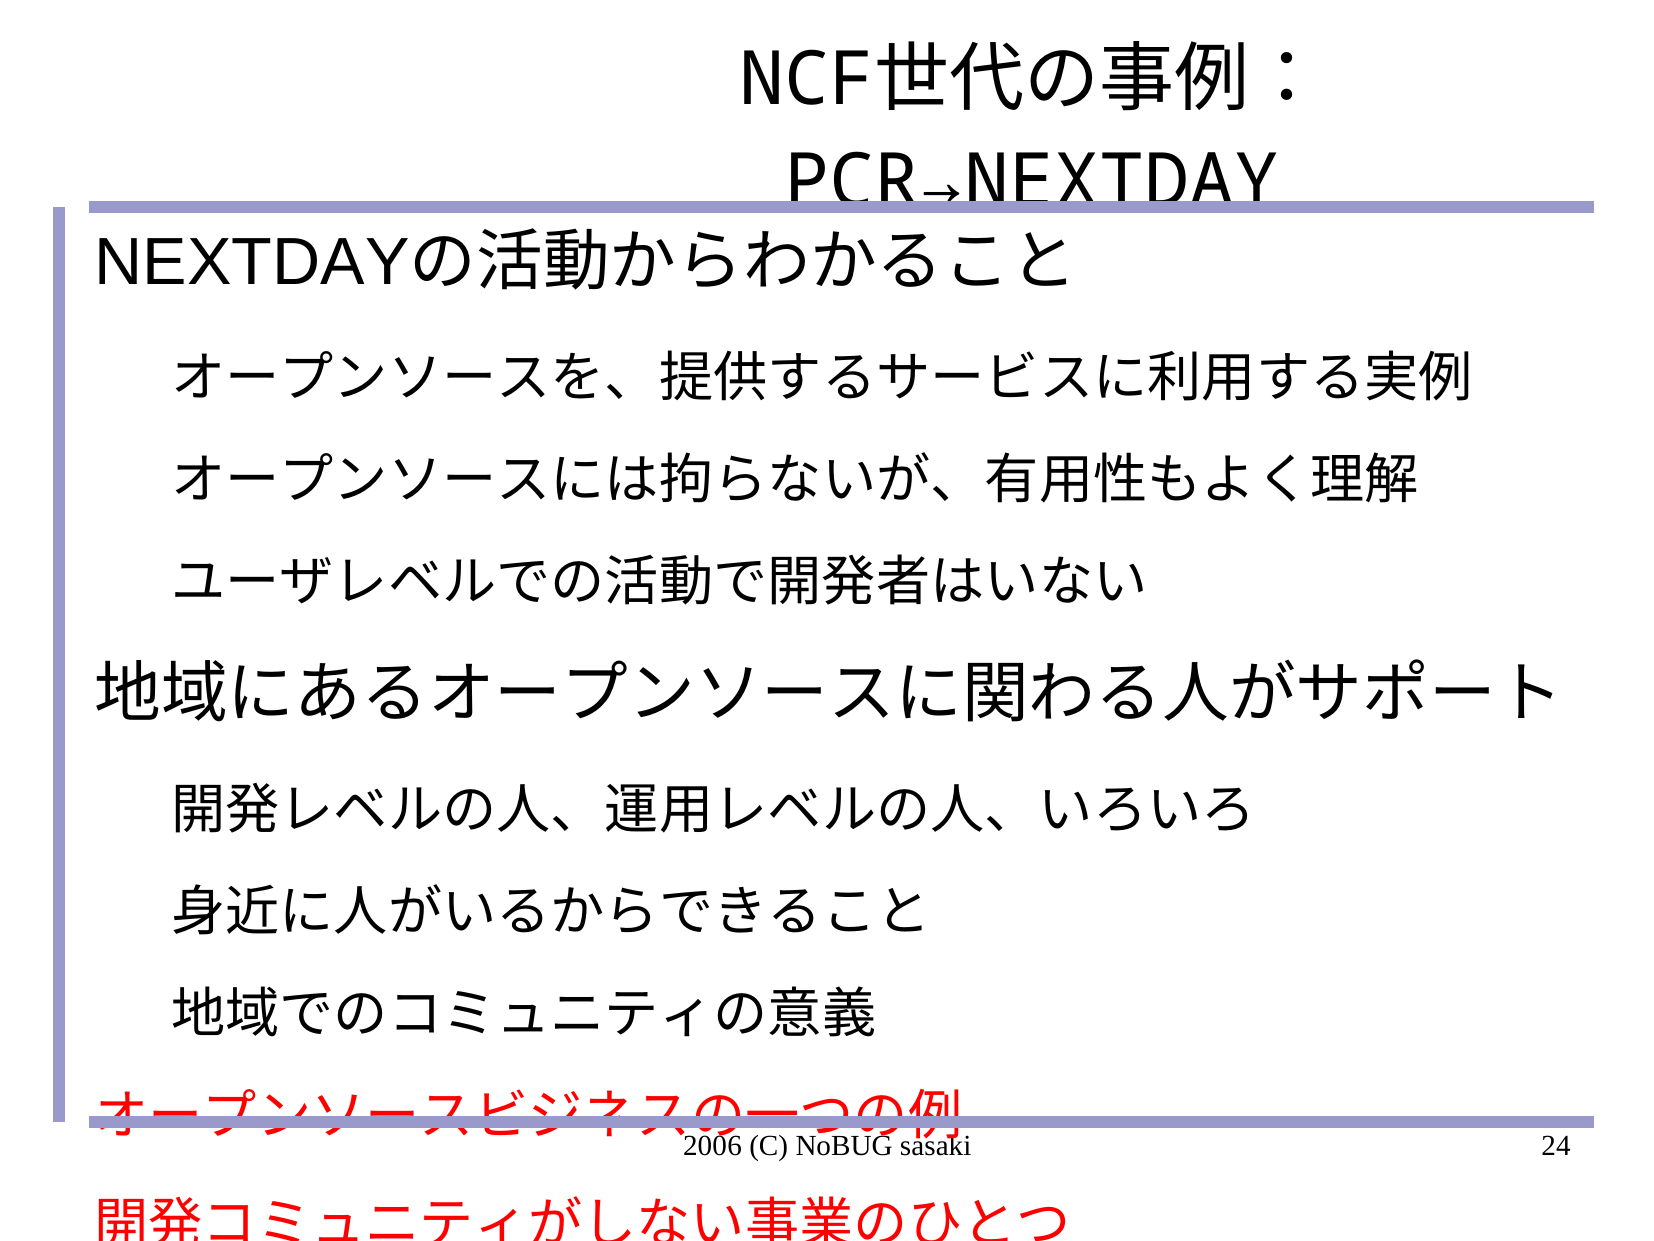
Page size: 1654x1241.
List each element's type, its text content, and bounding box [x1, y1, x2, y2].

title NCF世代の事例：PCR→NEXTDAY [501, 59, 1563, 187]
list NEXTDAYの活動からわかること オープンソースを、提供するサービスに利用する実例 オープンソースには拘らないが、有用性もよく理解 ユーザレベルでの活動で開発者はいない 地域にあるオープンソースに関わる人がサポート 開発レベルの人、運用レベルの人、いろいろ 身近に人がいるからできること 地域でのコミュニティの意義 オープンソースビジネスの一つの例 開発コミュニティがしない事業のひとつ [76, 206, 1565, 1123]
